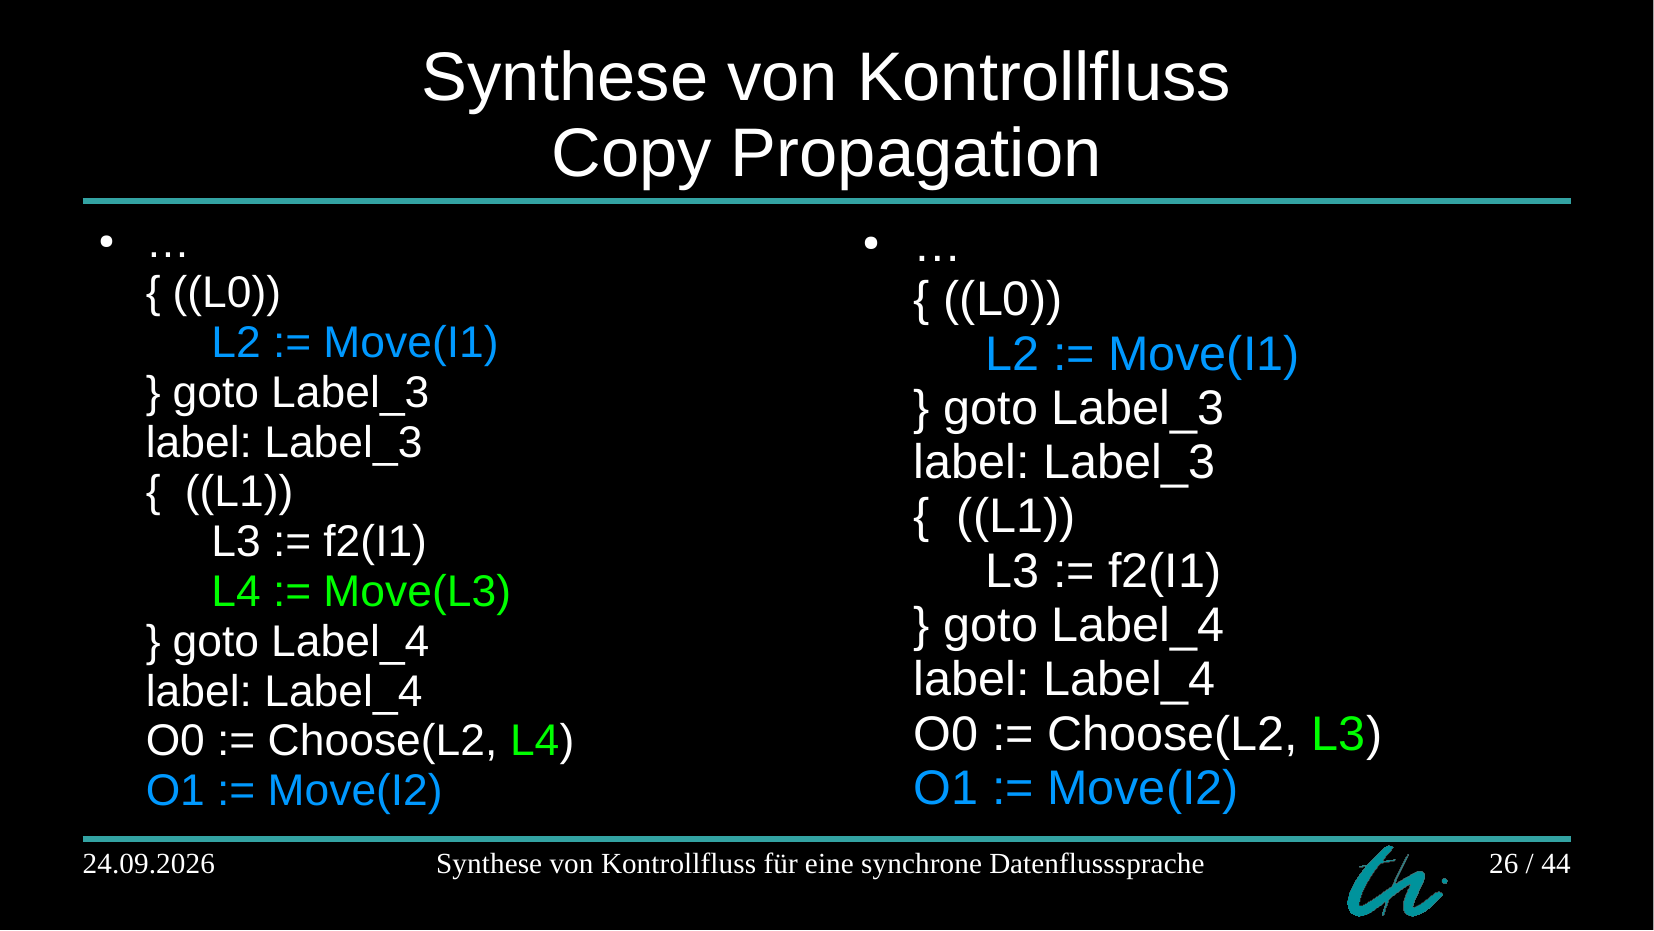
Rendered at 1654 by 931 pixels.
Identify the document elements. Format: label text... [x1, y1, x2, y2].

list … { ((L0)) L2 := Move(I1) } goto Label_3 label: Label_3 { ((L1)) L3 := f2(I1) L4 := Move(L3) } goto Label_4 label: Label_4 O0 := Choose(L2, L4) O1 := Move(I2) [82, 217, 809, 815]
list … { ((L0)) L2 := Move(I1) } goto Label_3 label: Label_3 { ((L1)) L3 := f2(I1) } goto Label_4 label: Label_4 O0 := Choose(L2, L3) O1 := Move(I2) [845, 217, 1572, 815]
picture [1347, 845, 1448, 917]
title Synthese von Kontrollfluss Copy Propagation [82, 37, 1571, 193]
